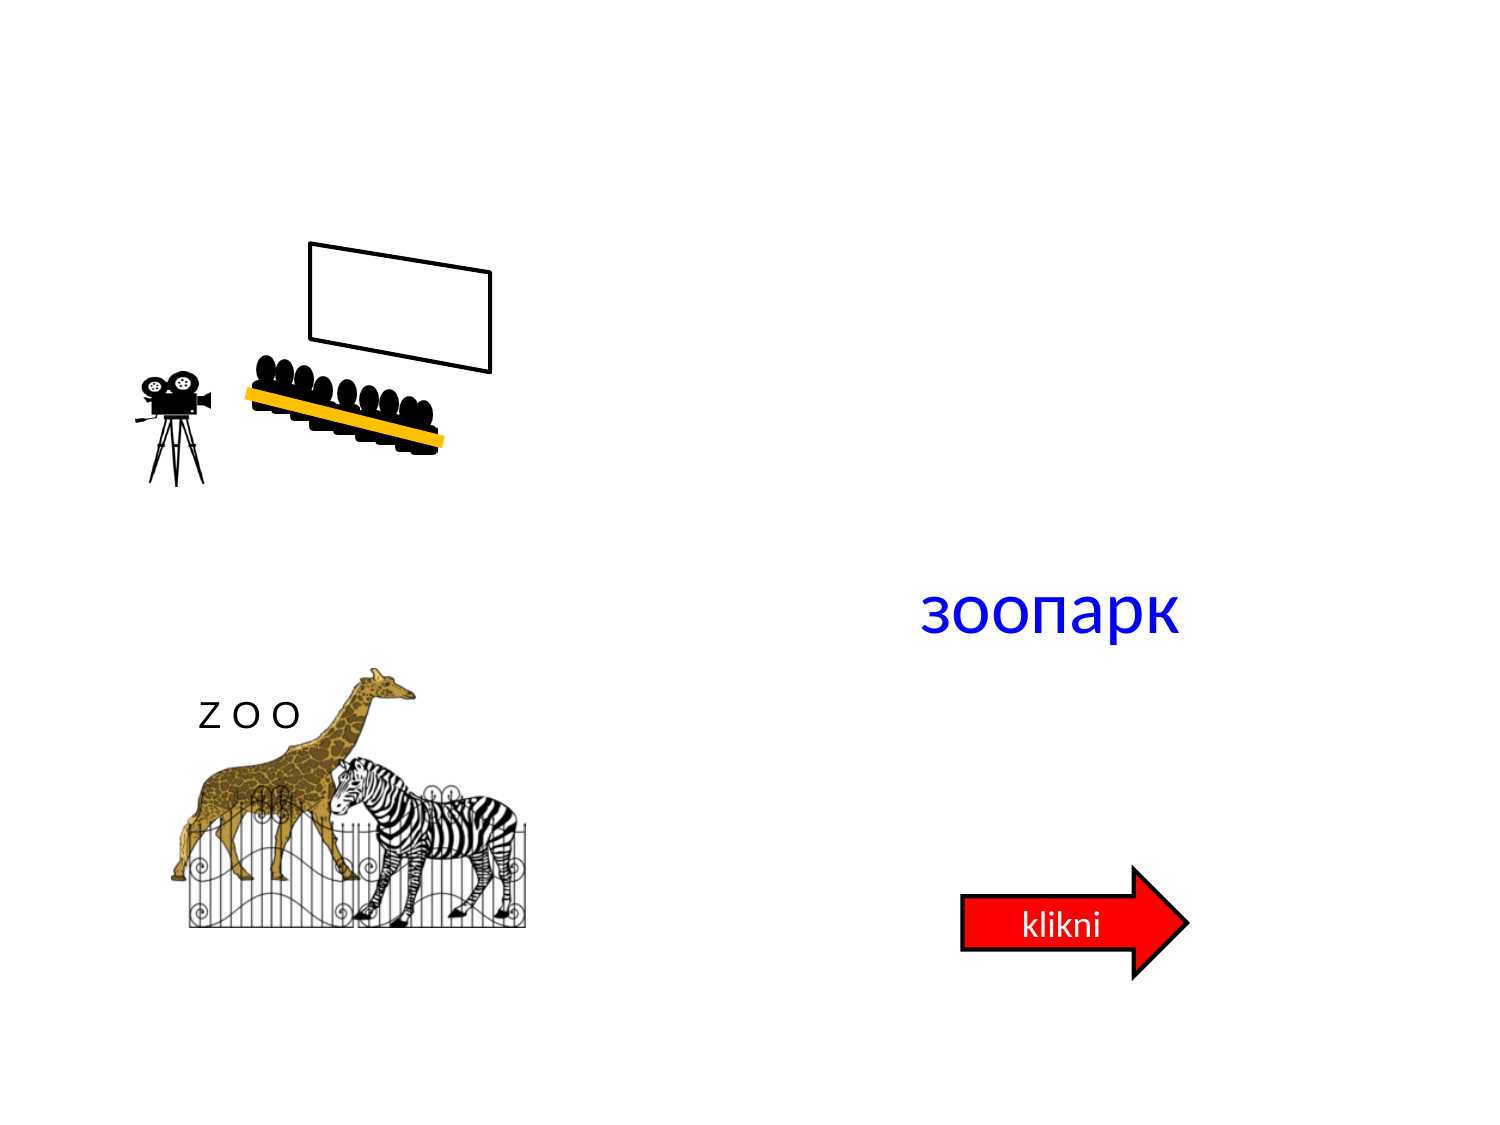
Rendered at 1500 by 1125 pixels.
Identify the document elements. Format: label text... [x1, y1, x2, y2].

text_box [310, 243, 491, 373]
picture [252, 355, 438, 434]
picture [171, 668, 526, 928]
picture [135, 371, 211, 487]
picture [252, 402, 438, 455]
text_box klikni [962, 869, 1188, 977]
text_box Z O O [183, 683, 316, 744]
text_box зоопарк [905, 550, 1195, 657]
